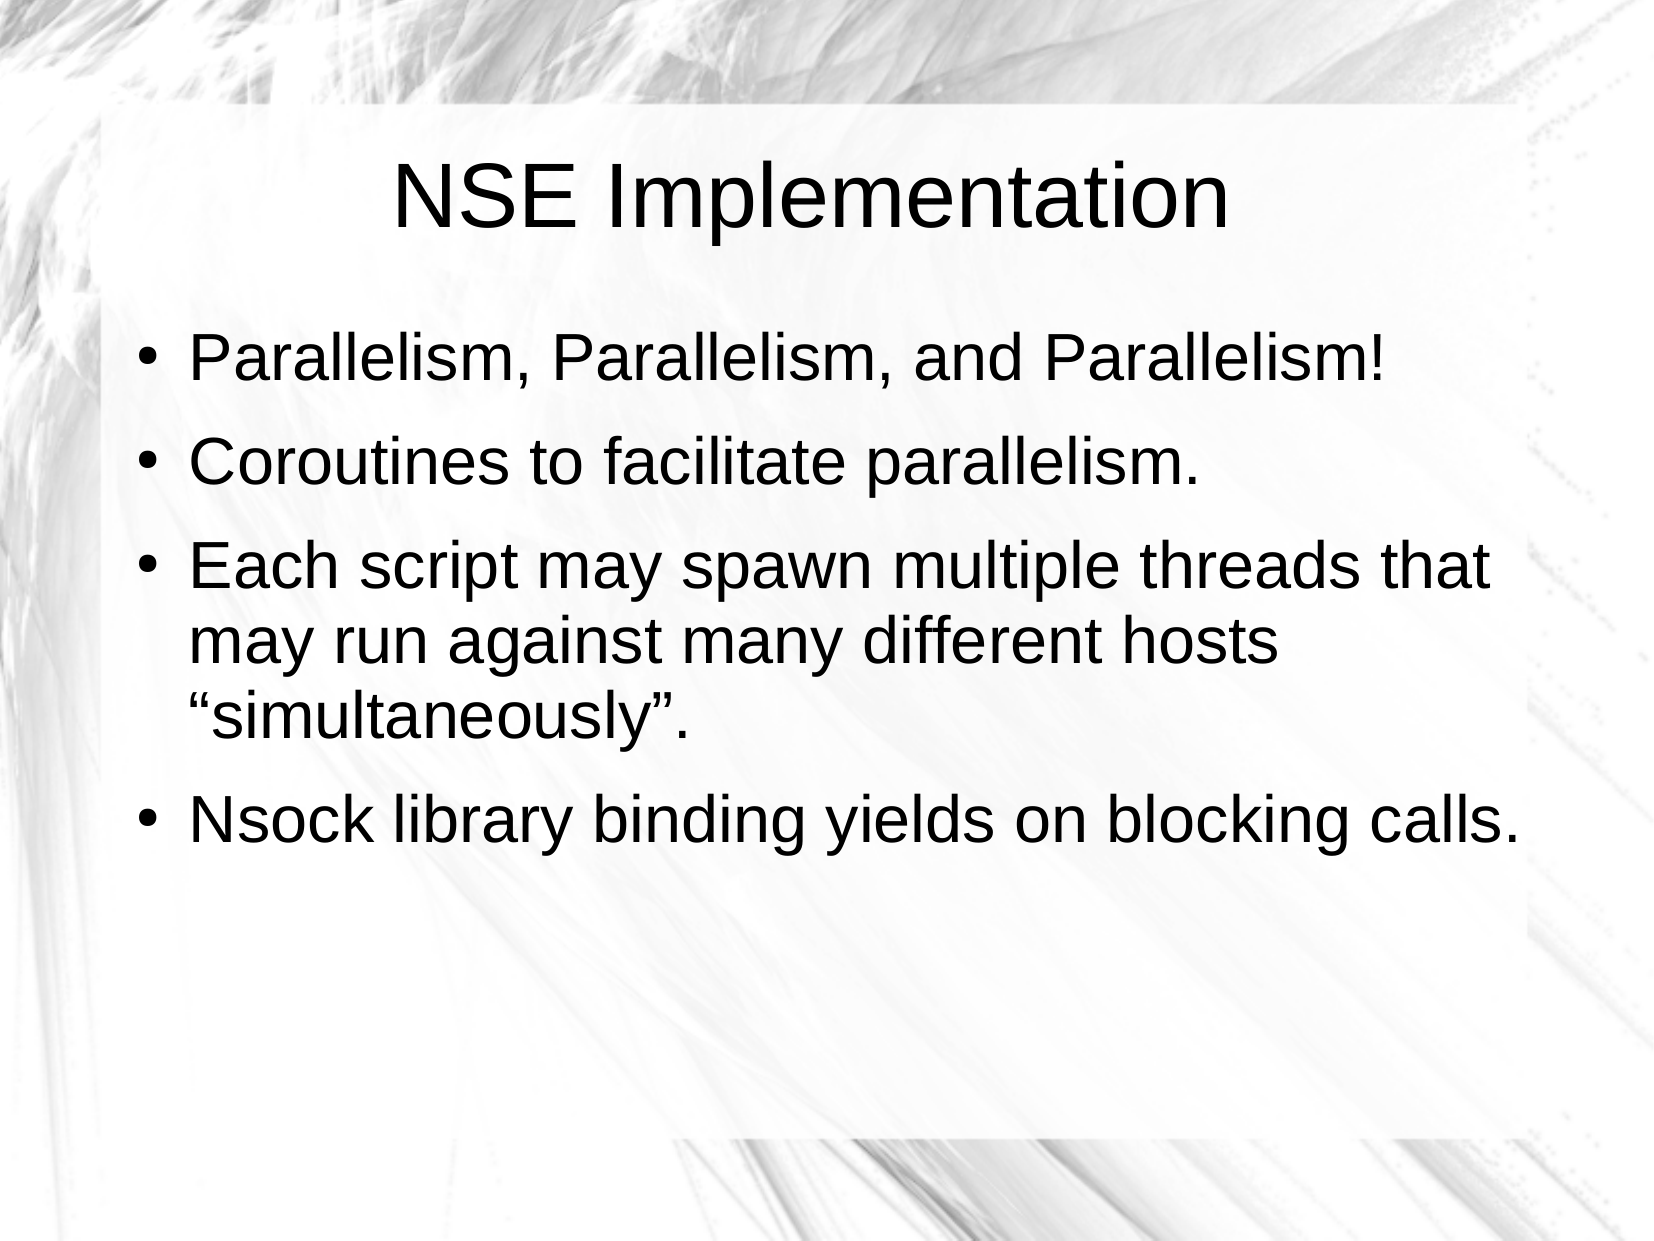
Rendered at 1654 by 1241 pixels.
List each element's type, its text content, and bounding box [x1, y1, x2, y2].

list Parallelism, Parallelism, and Parallelism! Coroutines to facilitate parallelism. Each script may spawn multiple threads that may run against many different hosts “simultaneously”. Nsock library binding yields on blocking calls. [118, 319, 1571, 1124]
picture [0, 0, 1654, 1241]
title NSE Implementation [118, 112, 1506, 281]
